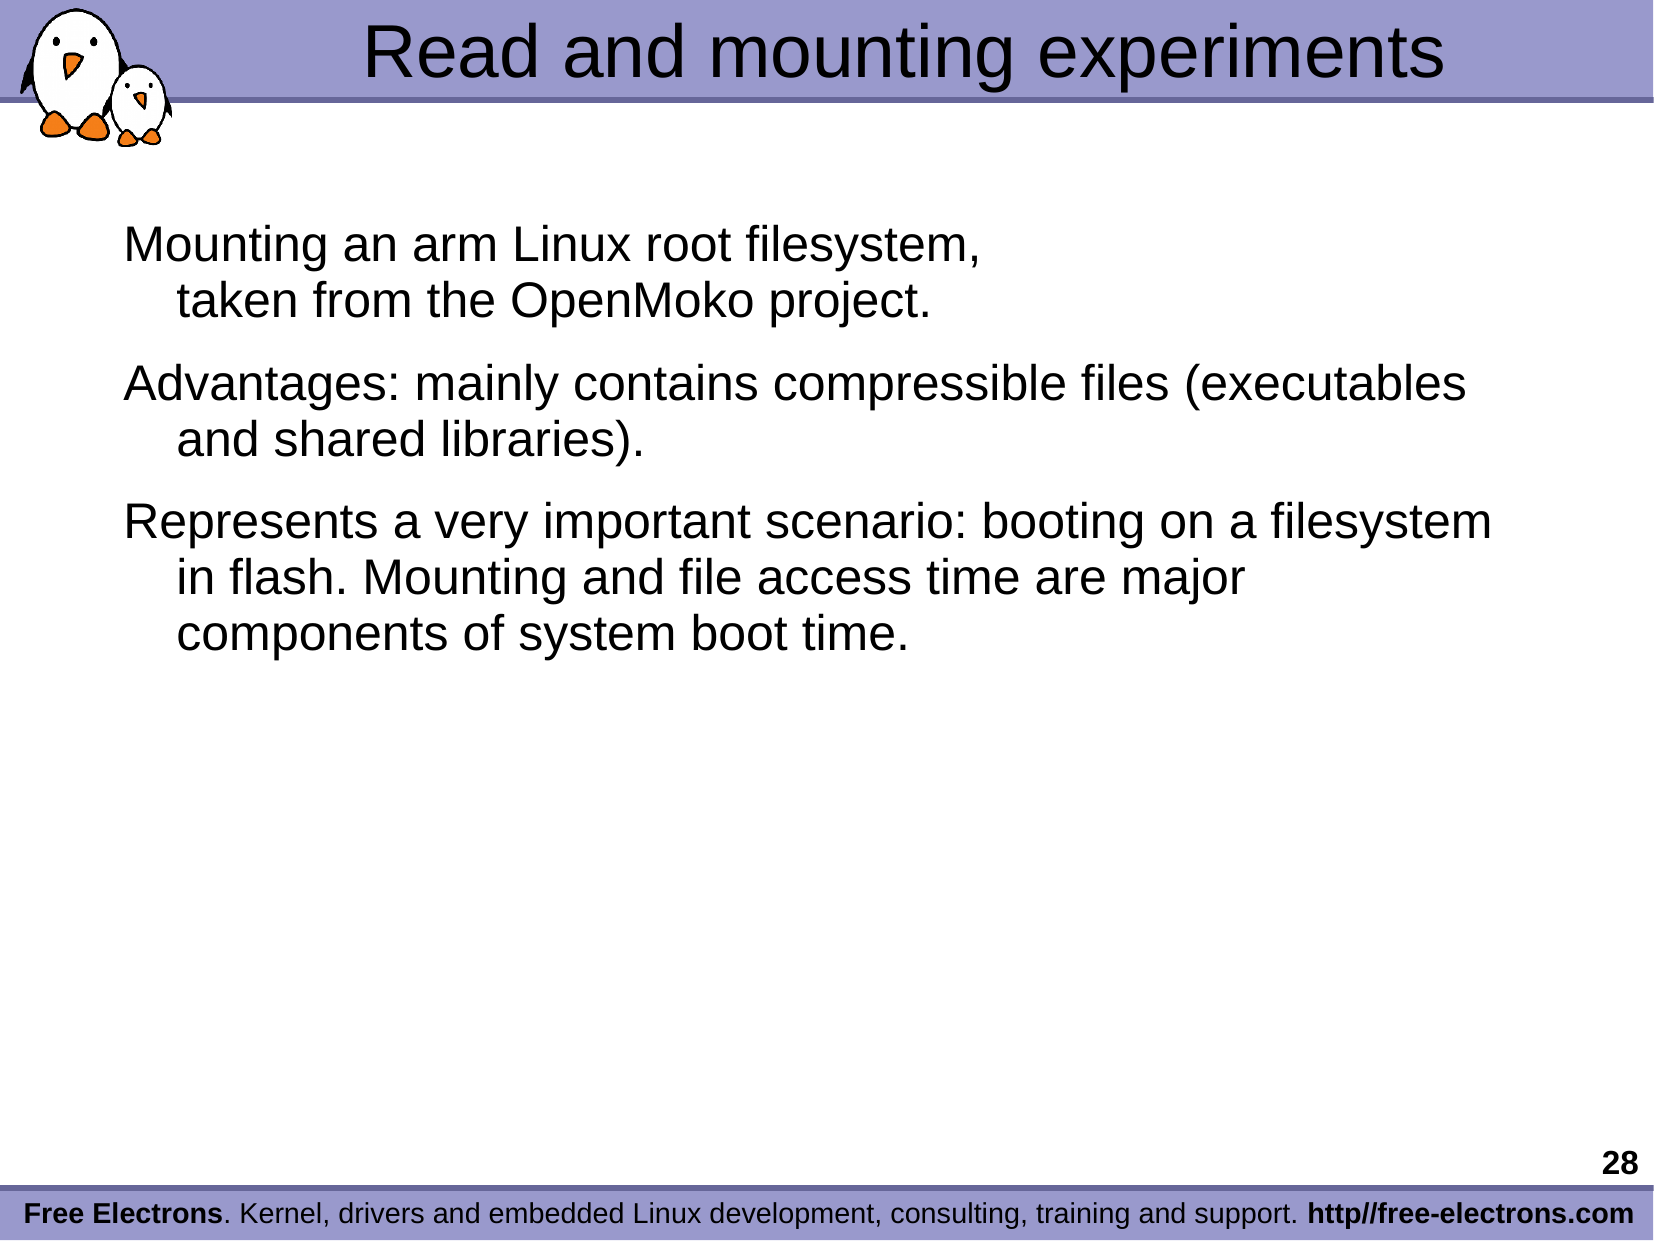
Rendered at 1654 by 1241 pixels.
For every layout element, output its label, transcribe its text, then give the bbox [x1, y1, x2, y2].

title Read and mounting experiments [178, 4, 1631, 98]
picture [20, 8, 172, 147]
list Mounting an arm Linux root filesystem, taken from the OpenMoko project. Advantages: mainly contains compressible files (executables and shared libraries). Represents a very important scenario: booting on a filesystem in flash. Mounting and file access time are major components of system boot time. [105, 216, 1518, 1066]
